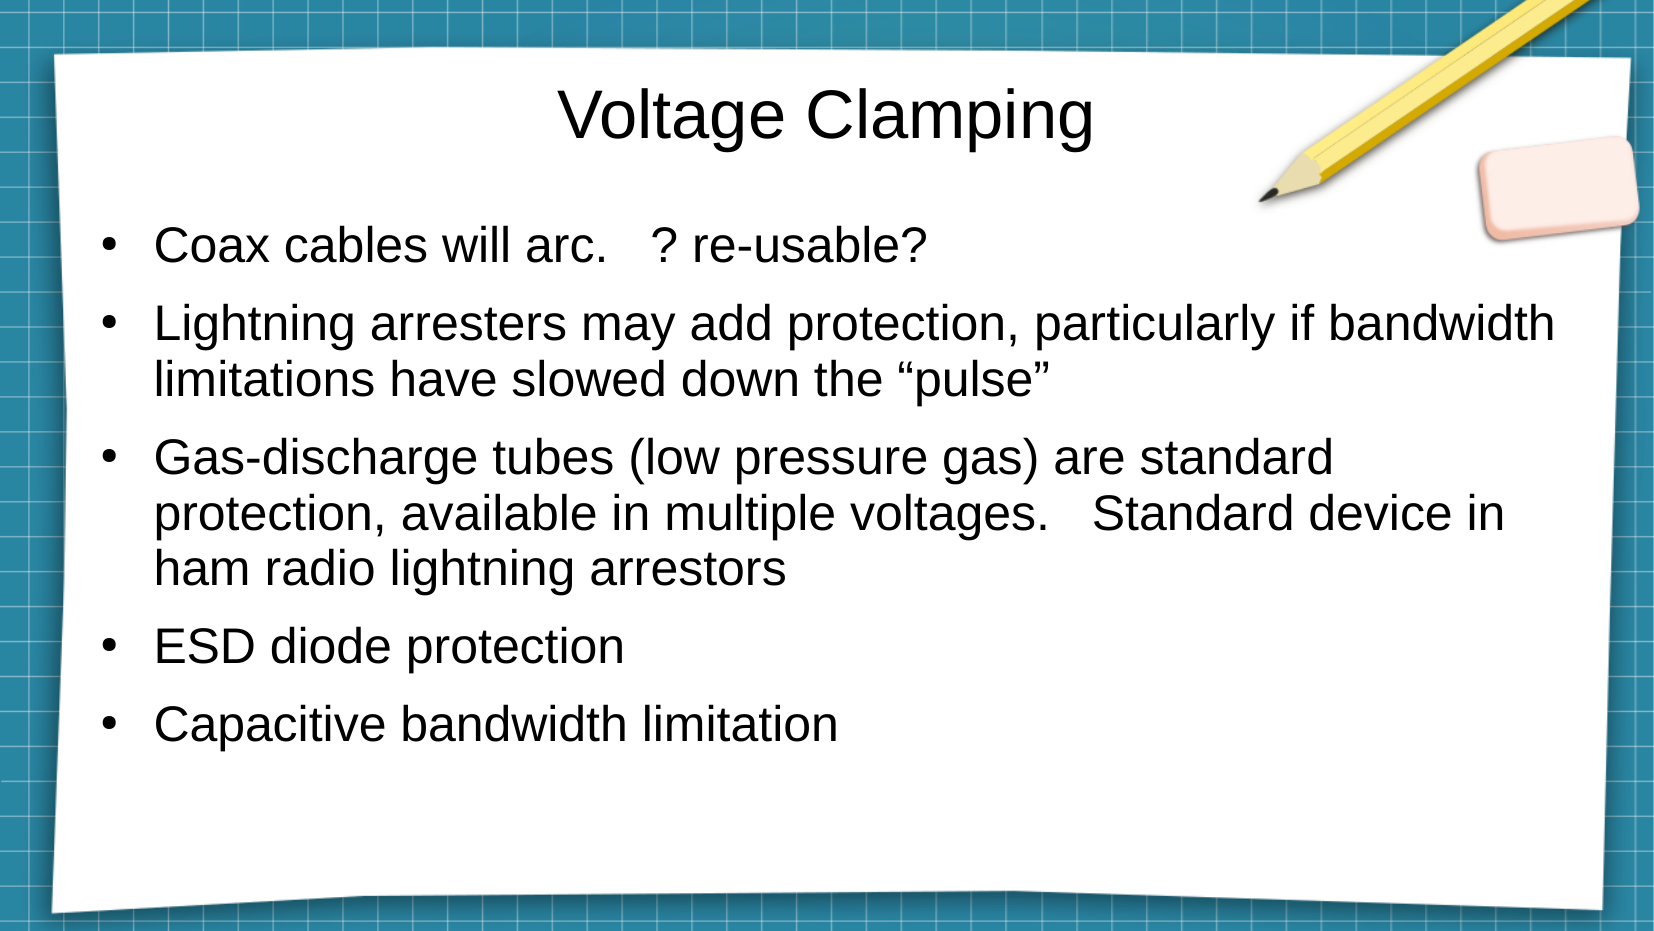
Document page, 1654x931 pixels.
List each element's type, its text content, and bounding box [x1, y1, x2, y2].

list Coax cables will arc. ? re-usable? Lightning arresters may add protection, particularly if bandwidth limitations have slowed down the “pulse” Gas-discharge tubes (low pressure gas) are standard protection, available in multiple voltages. Standard device in ham radio lightning arrestors ESD diode protection Capacitive bandwidth limitation [82, 217, 1571, 758]
picture [0, 0, 1654, 931]
title Voltage Clamping [82, 37, 1571, 193]
